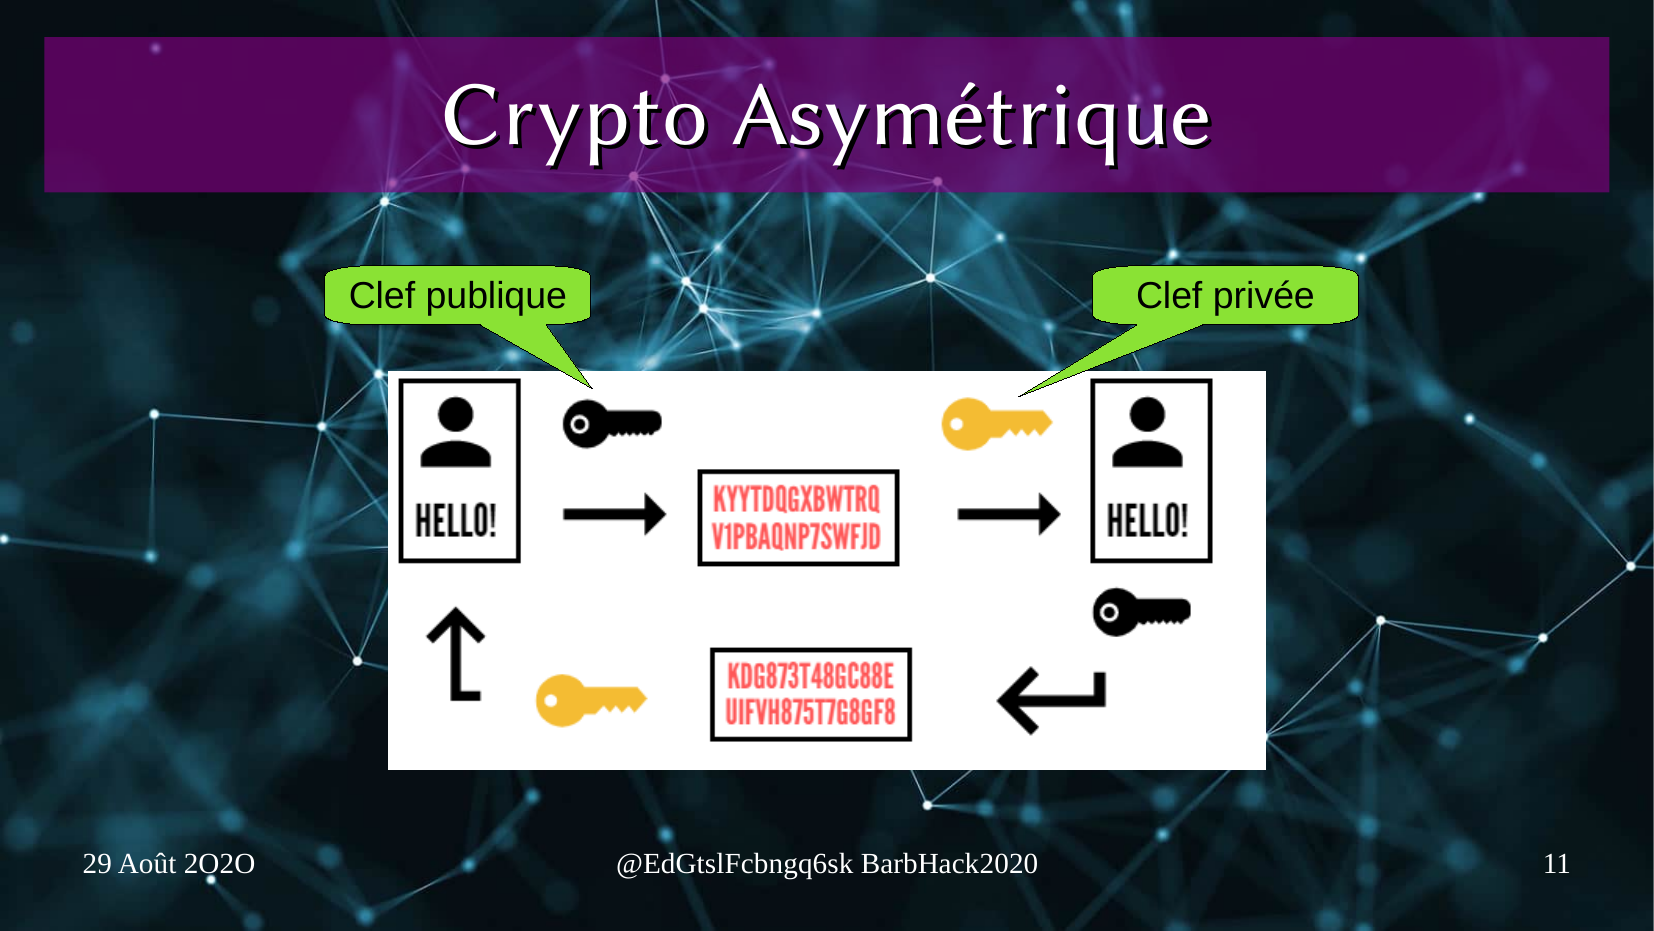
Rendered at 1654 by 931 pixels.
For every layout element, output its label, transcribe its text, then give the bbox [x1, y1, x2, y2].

picture [0, 0, 1654, 931]
title Crypto Asymétrique [44, 37, 1610, 193]
text_box Clef privée [1018, 265, 1359, 397]
text_box Clef publique [324, 265, 593, 389]
